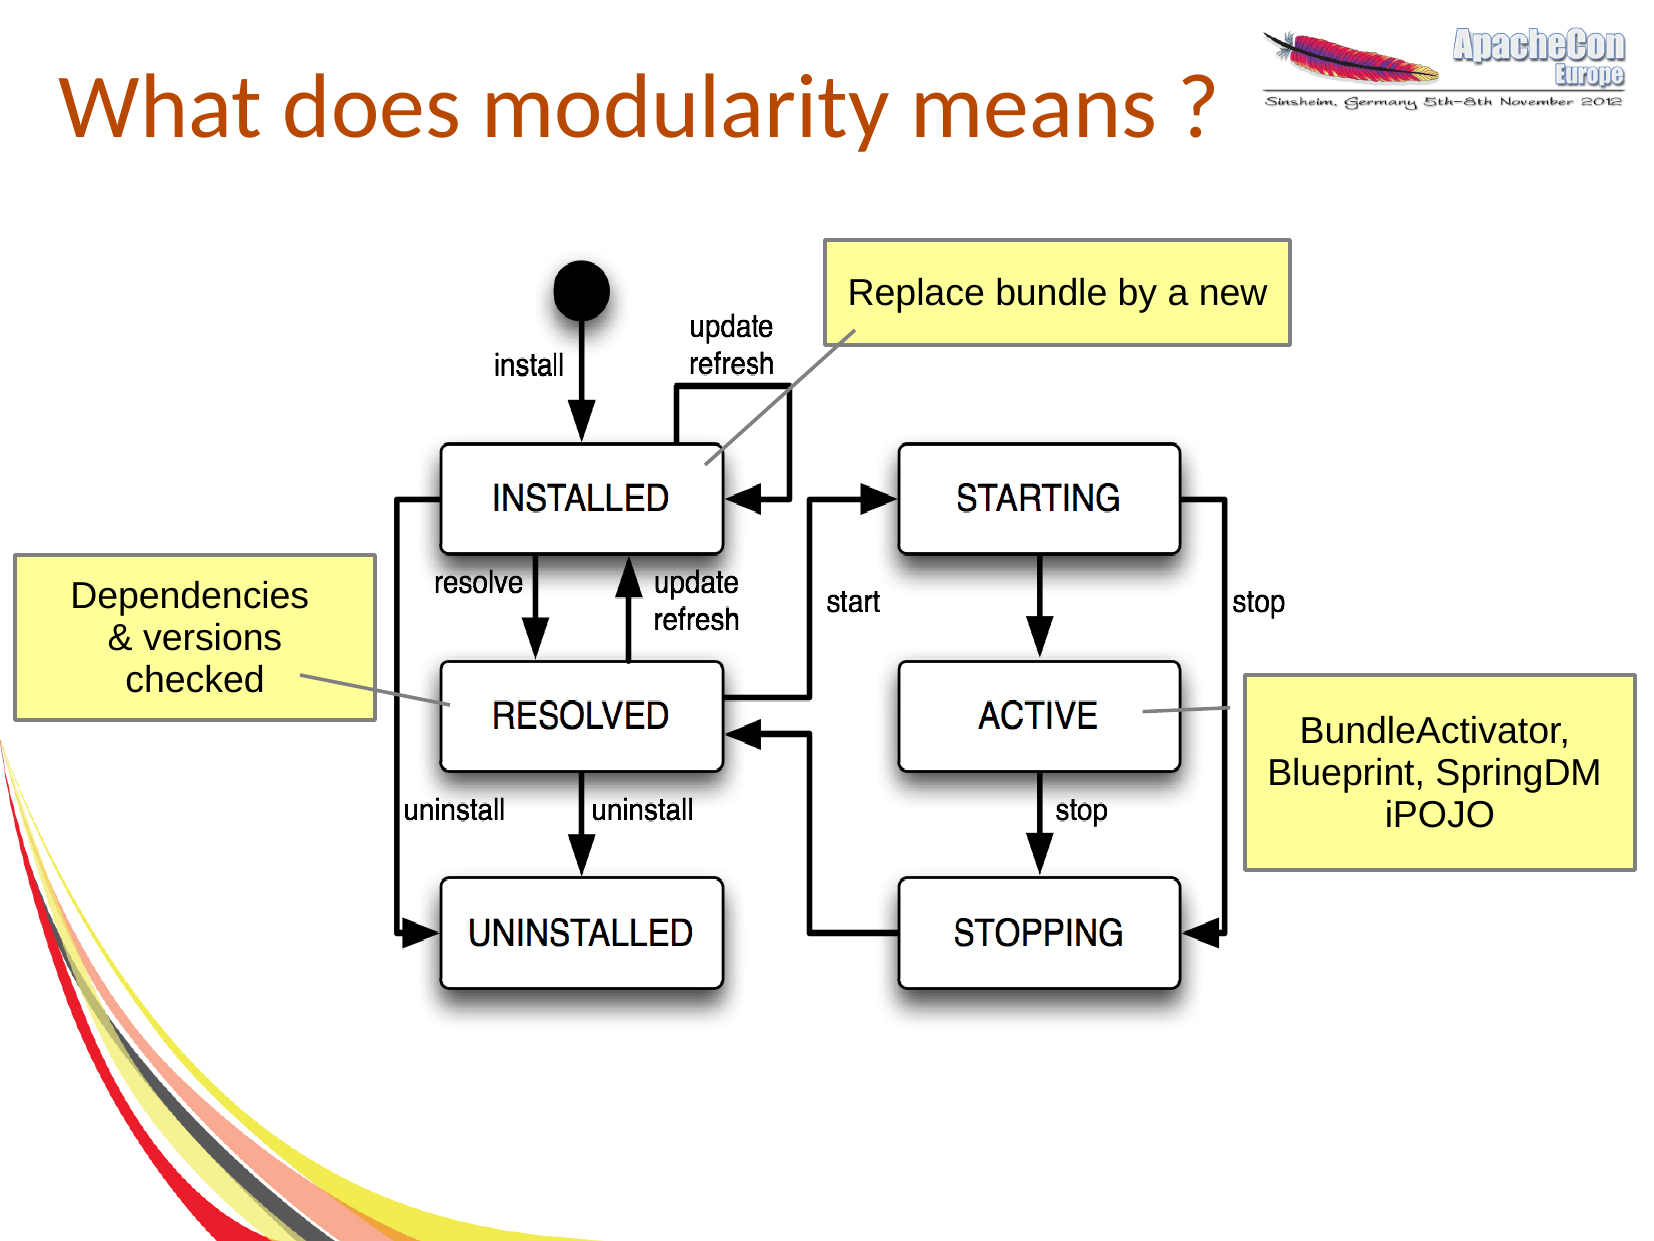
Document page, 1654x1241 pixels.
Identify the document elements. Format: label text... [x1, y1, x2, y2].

picture [0, 0, 1654, 1241]
text_box BundleActivator, Blueprint, SpringDM iPOJO [1245, 675, 1635, 870]
text_box Replace bundle by a new [825, 240, 1291, 346]
text_box Dependencies & versions checked [15, 555, 376, 721]
title What does modularity means ? [59, 59, 1418, 171]
